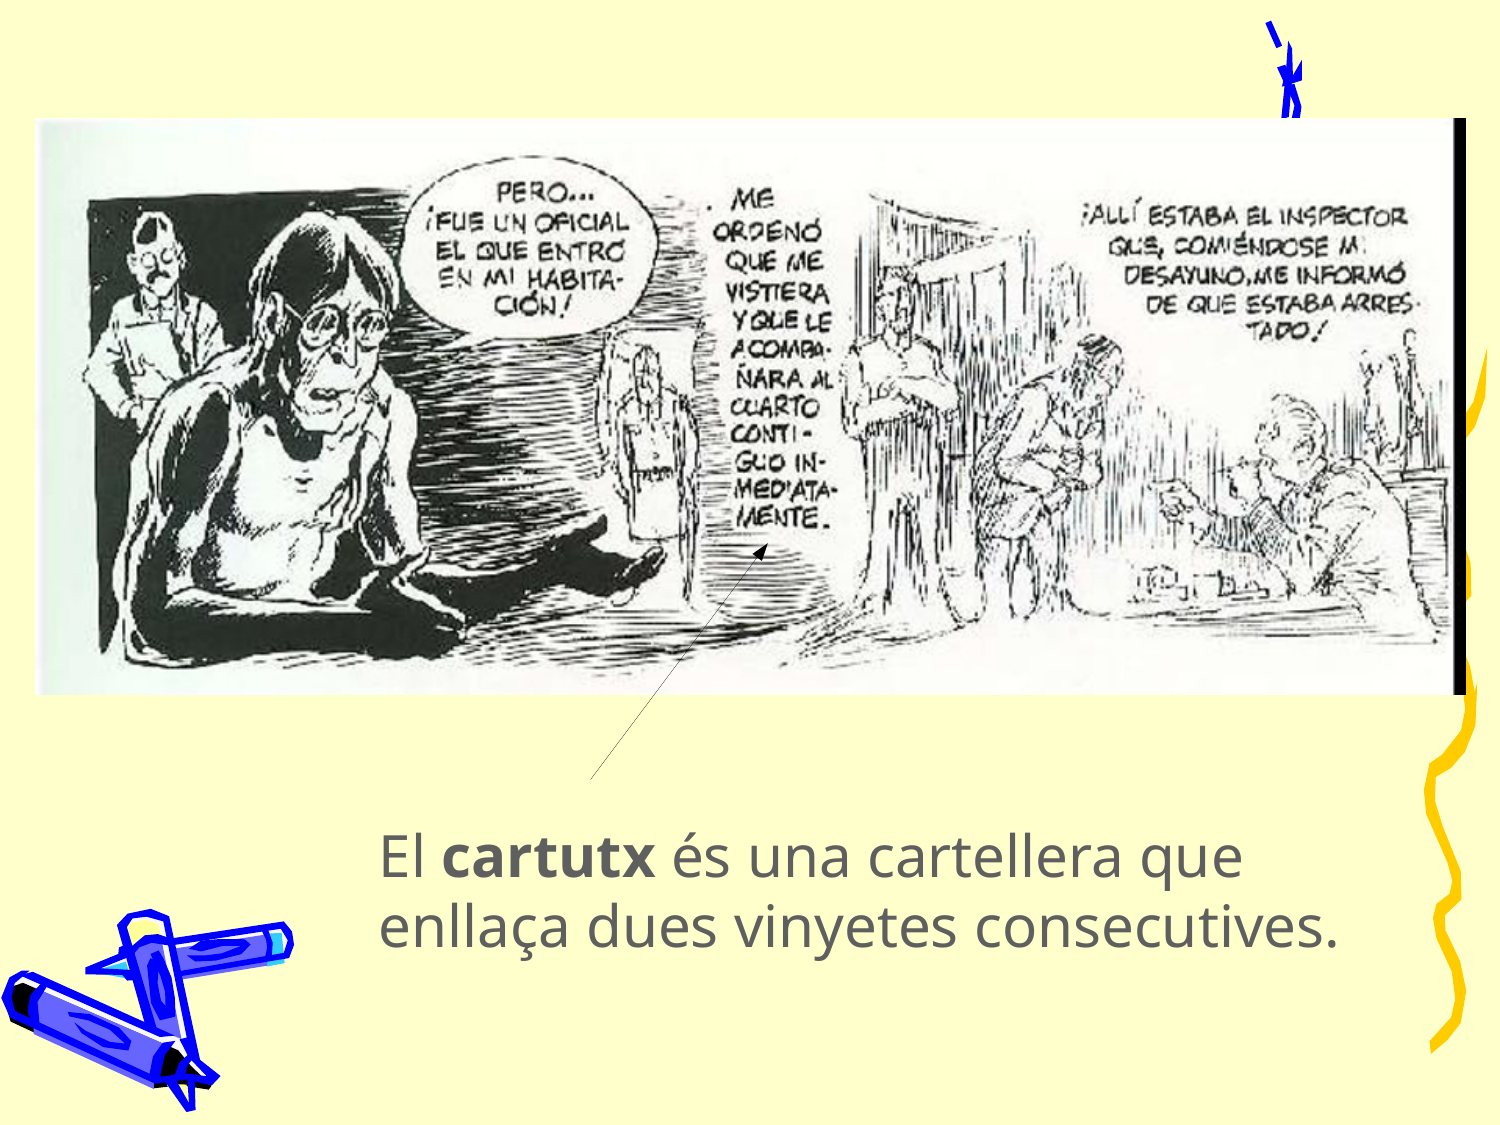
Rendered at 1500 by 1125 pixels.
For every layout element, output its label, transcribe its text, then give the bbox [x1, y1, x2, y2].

text_box El cartutx és una cartellera que enllaça dues vinyetes consecutives. [363, 811, 1387, 1014]
picture [35, 118, 1466, 695]
